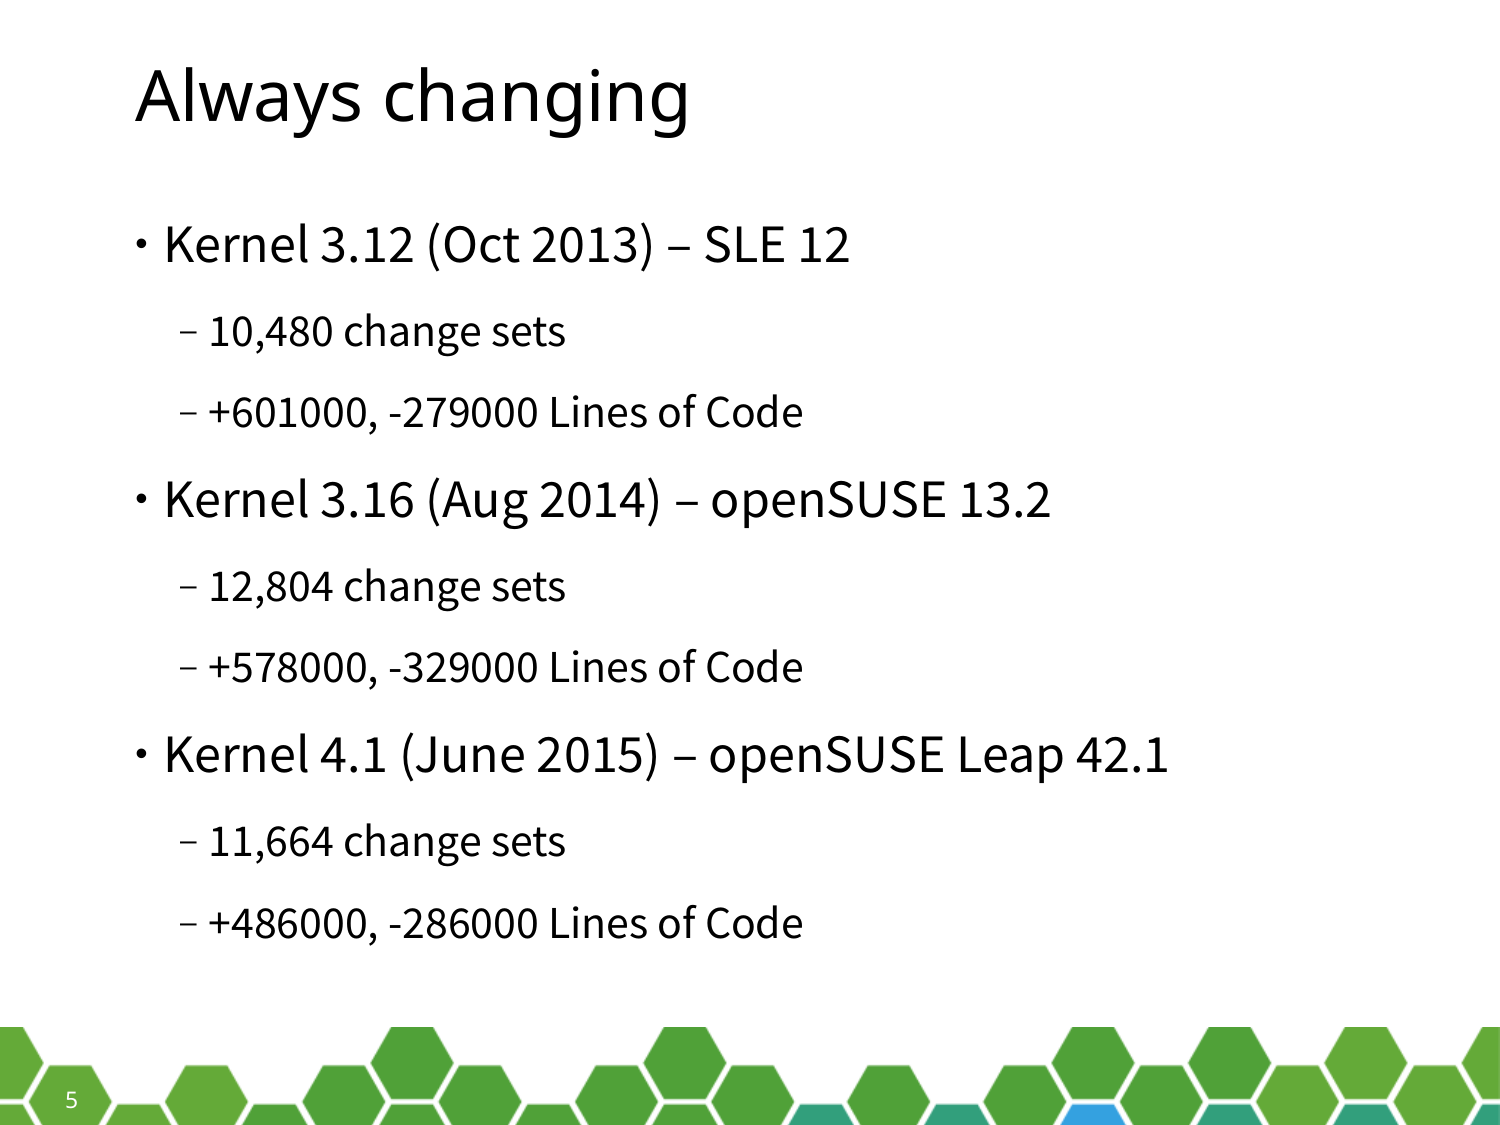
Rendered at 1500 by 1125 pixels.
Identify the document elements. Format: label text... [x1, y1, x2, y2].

picture [0, 1027, 1500, 1125]
list Kernel 3.12 (Oct 2013) – SLE 12 10,480 change sets +601000, -279000 Lines of Code Kernel 3.16 (Aug 2014) – openSUSE 13.2 12,804 change sets +578000, -329000 Lines of Code Kernel 4.1 (June 2015) – openSUSE Leap 42.1 11,664 change sets +486000, -286000 Lines of Code [135, 208, 1372, 862]
title Always changing [135, 12, 1372, 175]
